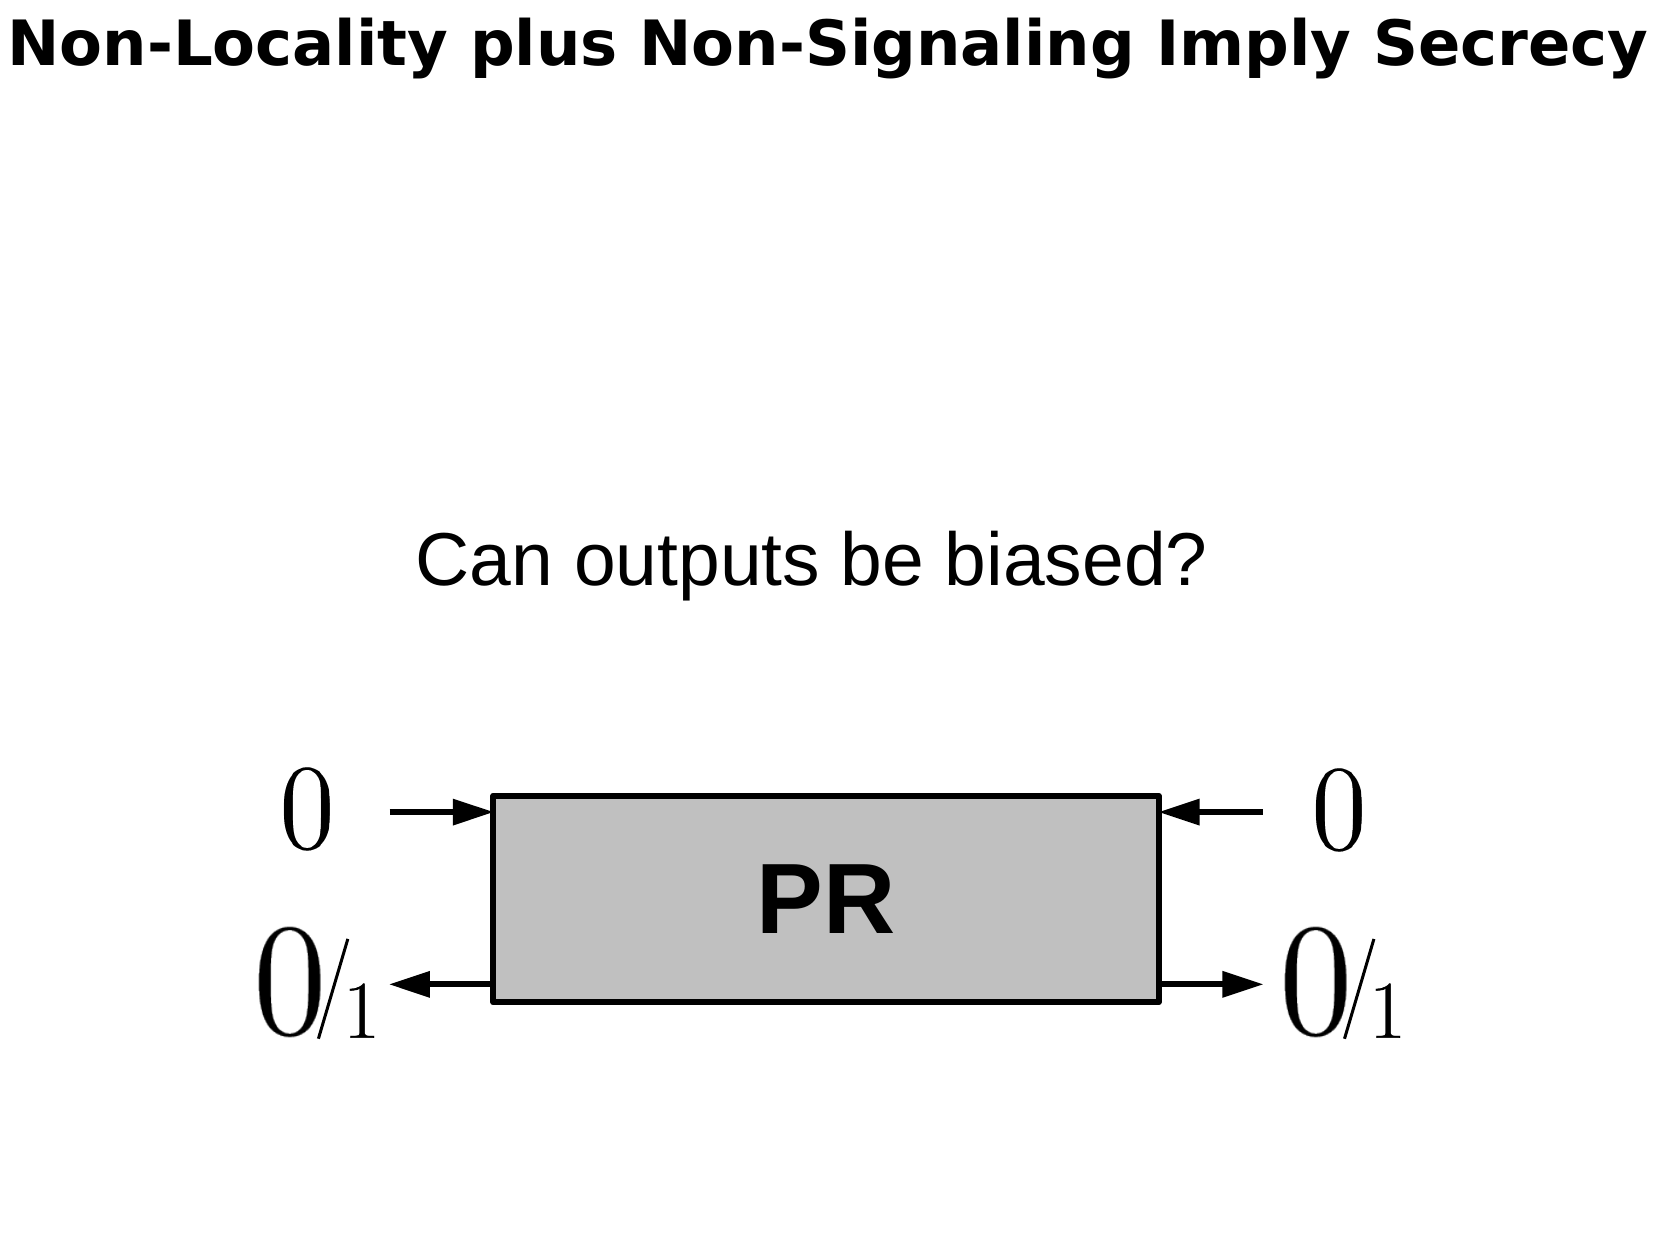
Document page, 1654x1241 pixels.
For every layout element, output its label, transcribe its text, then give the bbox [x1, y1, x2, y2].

text_box Non-Locality plus Non-Signaling Imply Secrecy [0, 0, 1654, 110]
picture [1368, 976, 1405, 1046]
text_box PR [493, 795, 1159, 1003]
picture [1306, 760, 1371, 858]
picture [1272, 916, 1359, 1047]
picture [246, 916, 333, 1047]
text_box Can outputs be biased? [401, 509, 1253, 657]
picture [274, 759, 339, 858]
picture [342, 976, 379, 1046]
